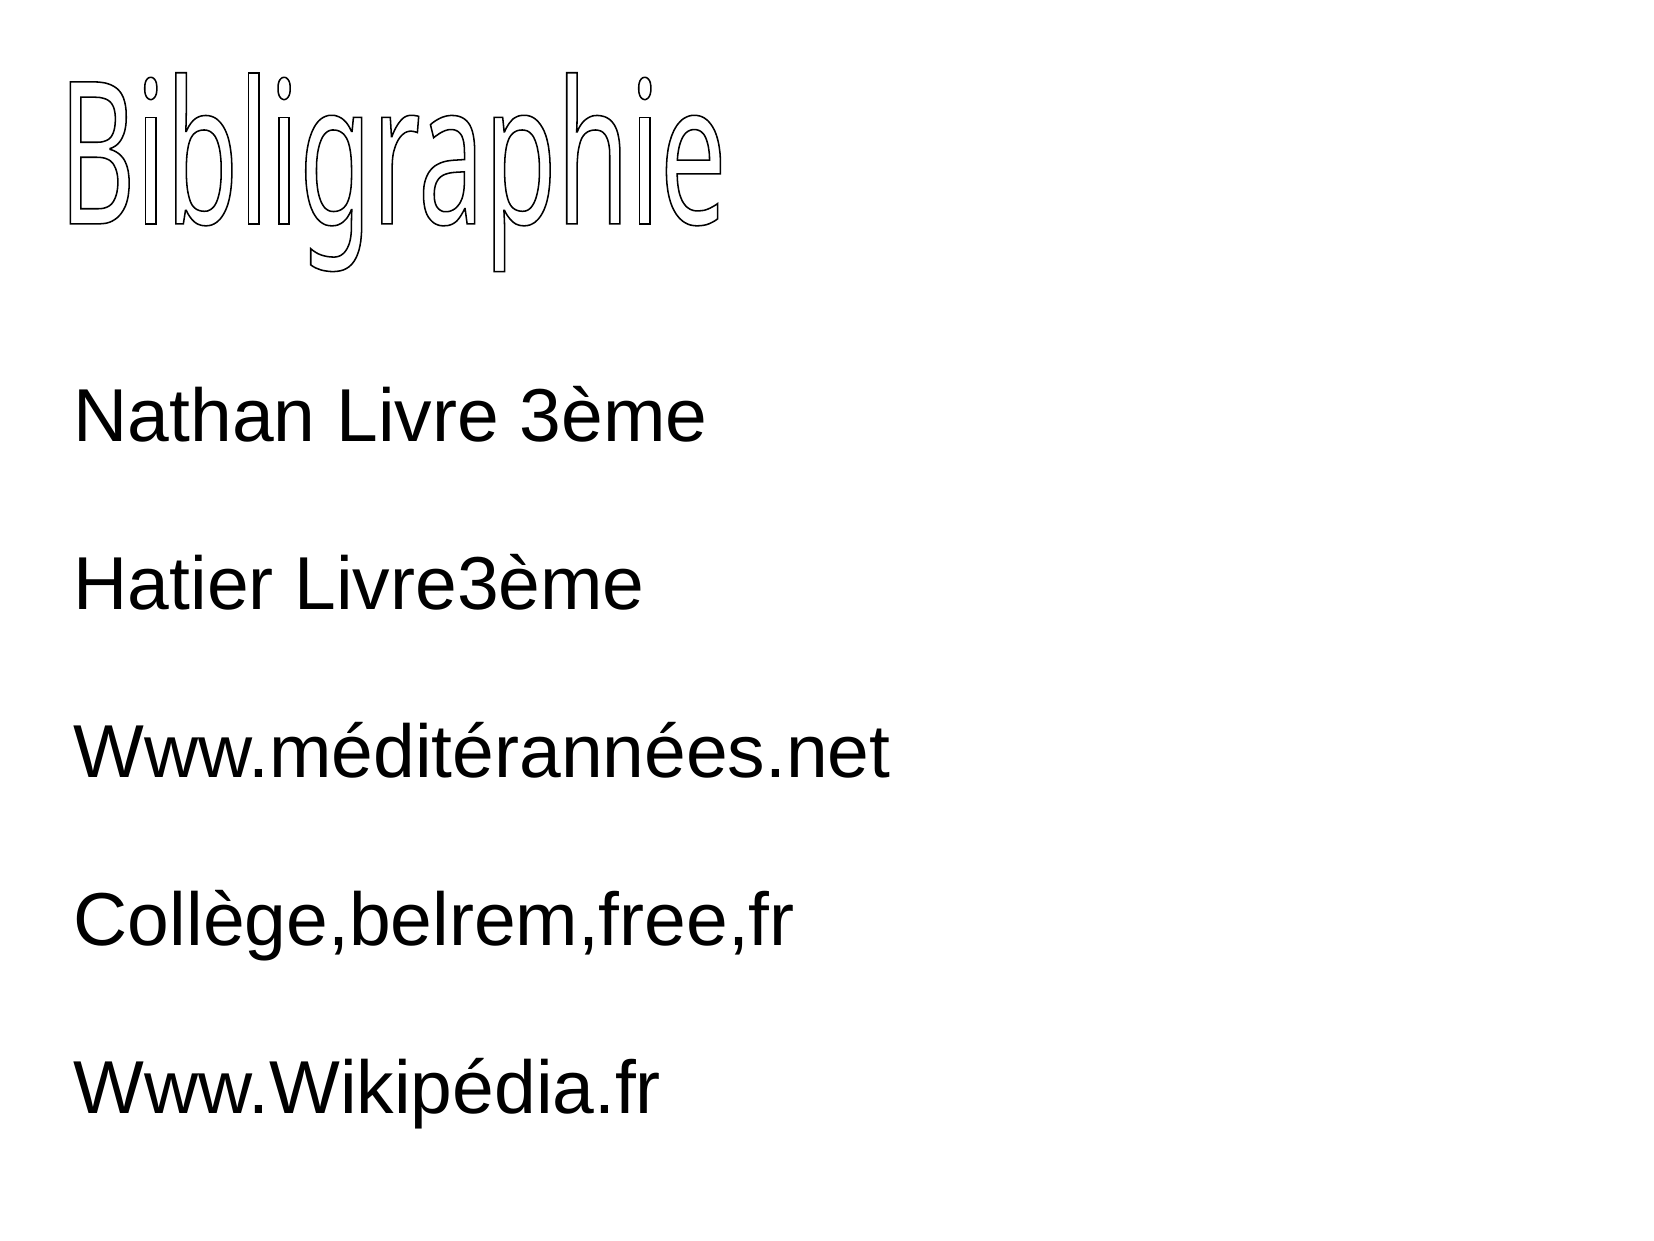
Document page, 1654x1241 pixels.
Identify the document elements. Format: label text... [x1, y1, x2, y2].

text_box Bibligraphie [305, 115, 362, 272]
text_box Bibligraphie [144, 77, 157, 100]
text_box Bibligraphie [175, 72, 232, 226]
text_box Bibligraphie [70, 81, 130, 224]
text_box Bibligraphie [278, 117, 290, 224]
text_box Bibligraphie [638, 77, 651, 100]
text_box Bibligraphie [423, 115, 475, 226]
text_box Bibligraphie [381, 115, 419, 224]
text_box Bibligraphie [494, 115, 551, 272]
text_box Bibligraphie [145, 117, 156, 224]
text_box Bibligraphie [566, 72, 620, 224]
text_box Bibligraphie [666, 115, 721, 226]
text_box Bibligraphie [248, 72, 259, 224]
text_box Bibligraphie [278, 77, 291, 100]
text_box Bibligraphie [639, 117, 650, 224]
text_box Nathan Livre 3ème Hatier Livre3ème Www.méditérannées.net Collège,belrem,free,fr Www.Wikipédia.fr [59, 366, 1406, 1137]
